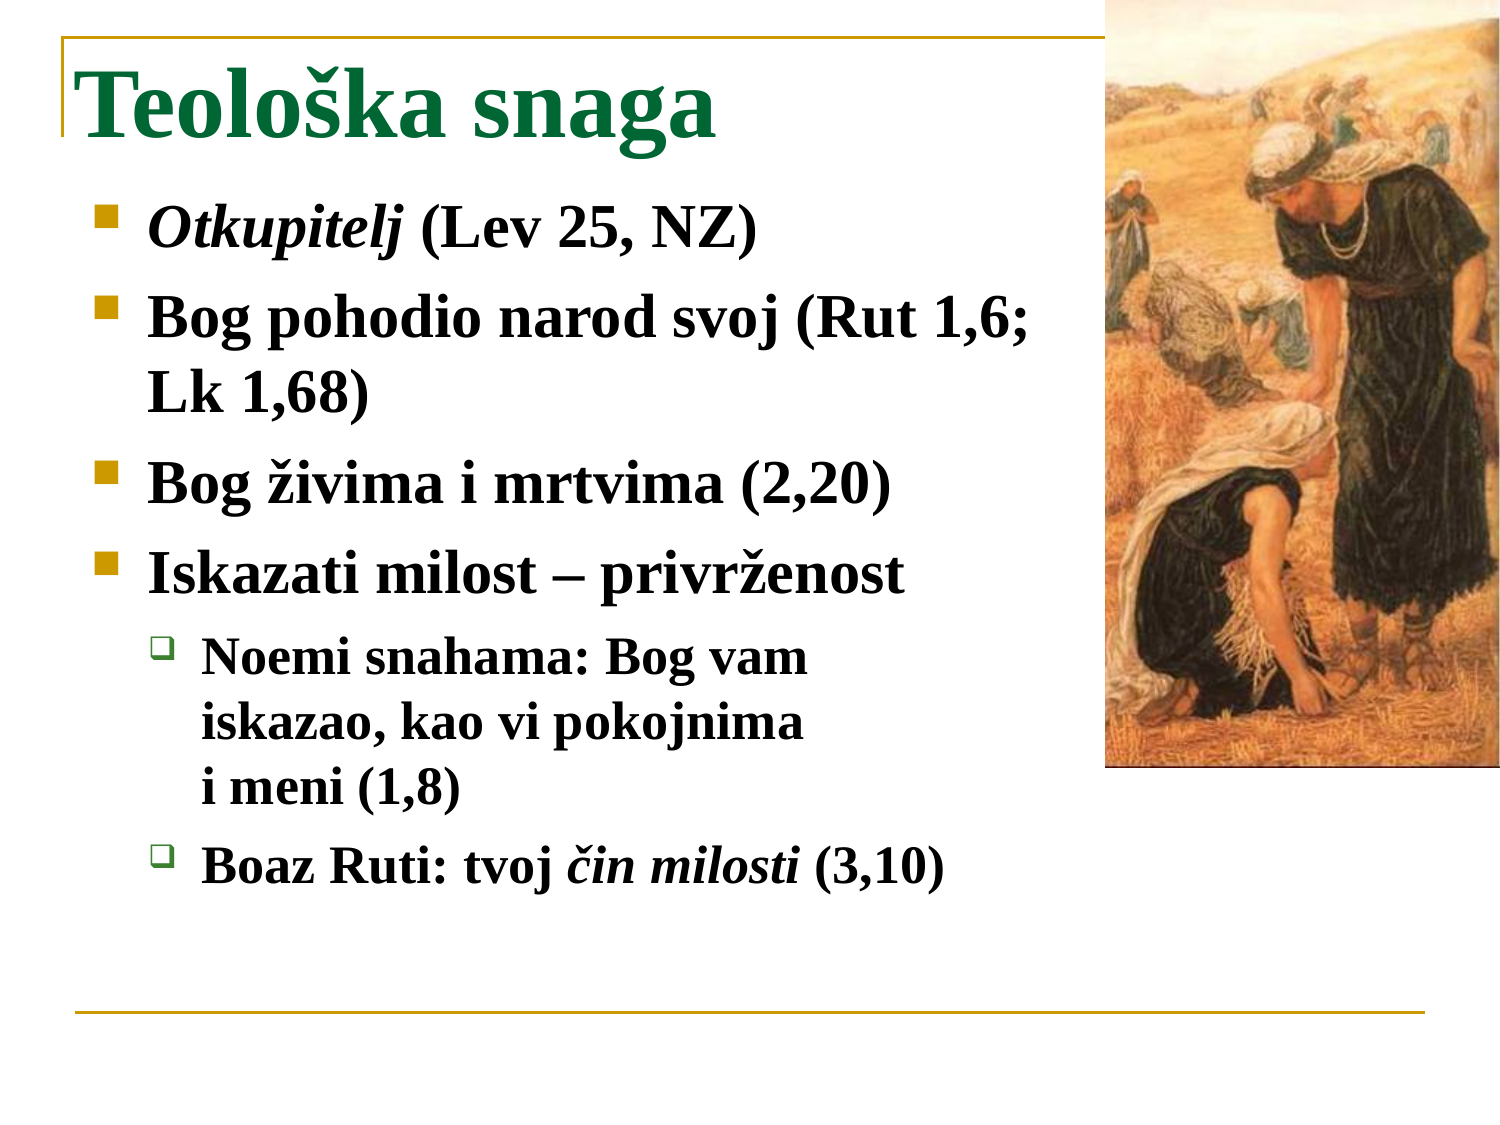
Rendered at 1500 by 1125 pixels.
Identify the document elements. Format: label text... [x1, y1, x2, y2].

title Teološka snaga [59, 29, 1105, 217]
picture [1105, 0, 1500, 768]
list Otkupitelj (Lev 25, NZ) Bog pohodio narod svoj (Rut 1,6; Lk 1,68) Bog živima i mrtvima (2,20) Iskazati milost – privrženost Noemi snahama: Bog vam iskazao, kao vi pokojnima i meni (1,8) Boaz Ruti: tvoj čin milosti (3,10) [76, 177, 1329, 1012]
